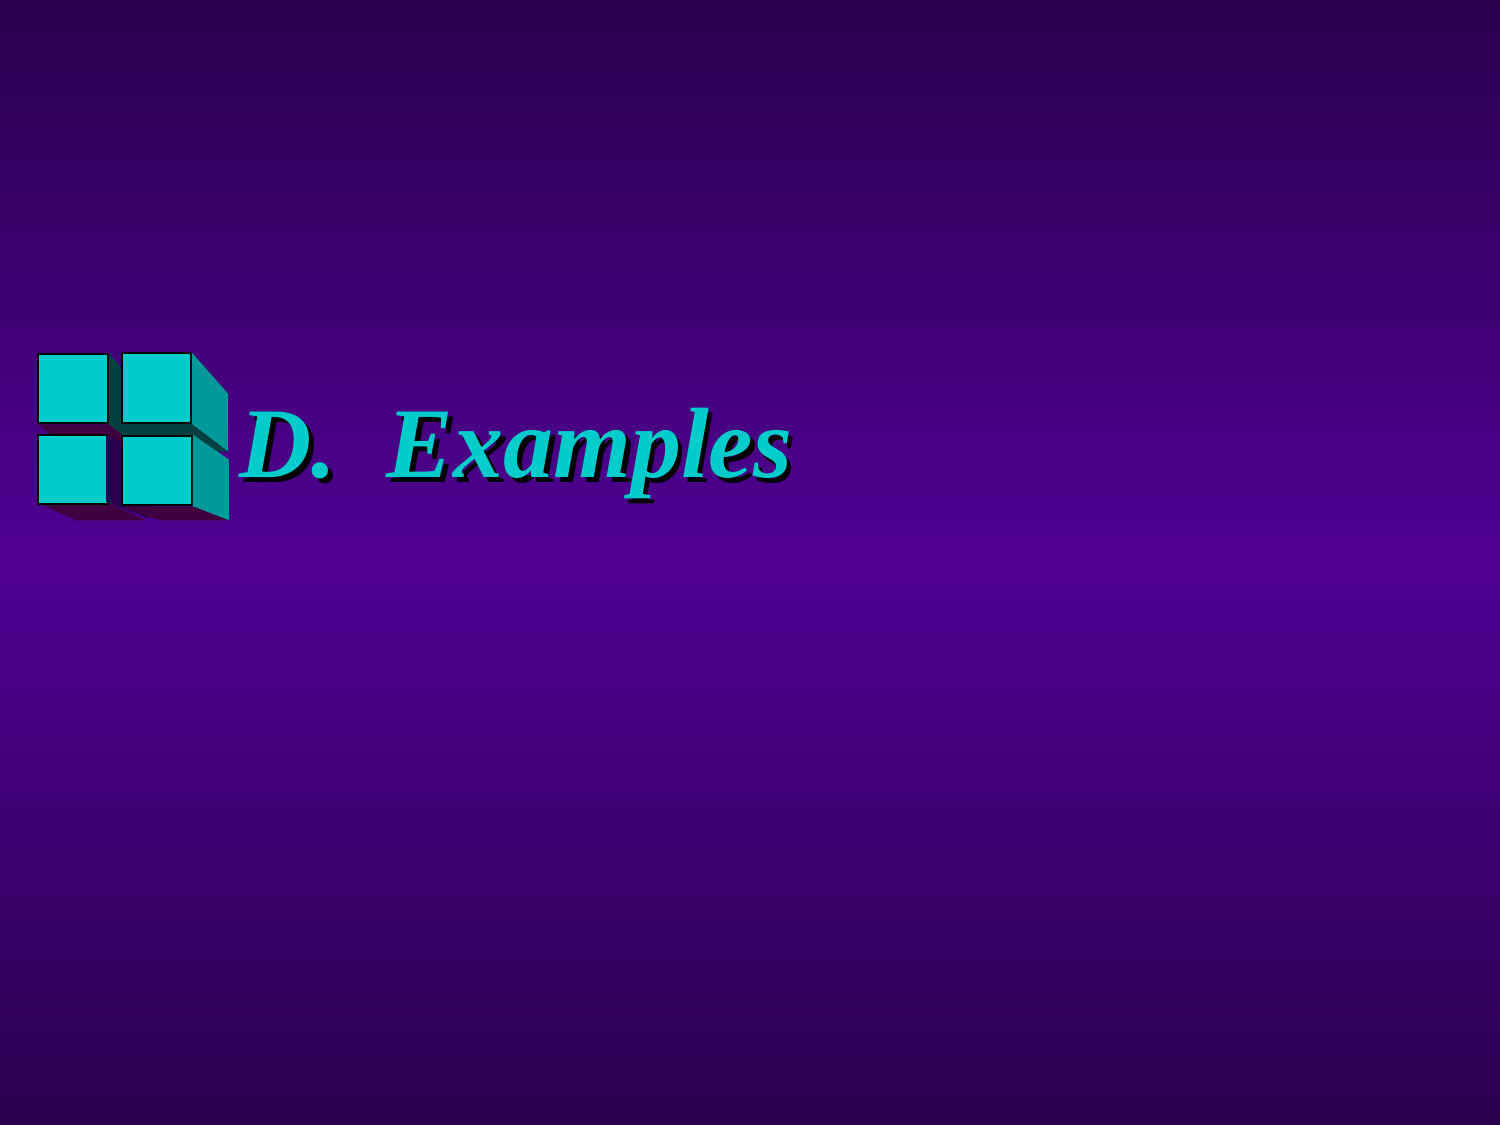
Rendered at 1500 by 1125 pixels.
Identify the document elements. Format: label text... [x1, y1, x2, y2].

title D. Examples [224, 349, 1500, 538]
